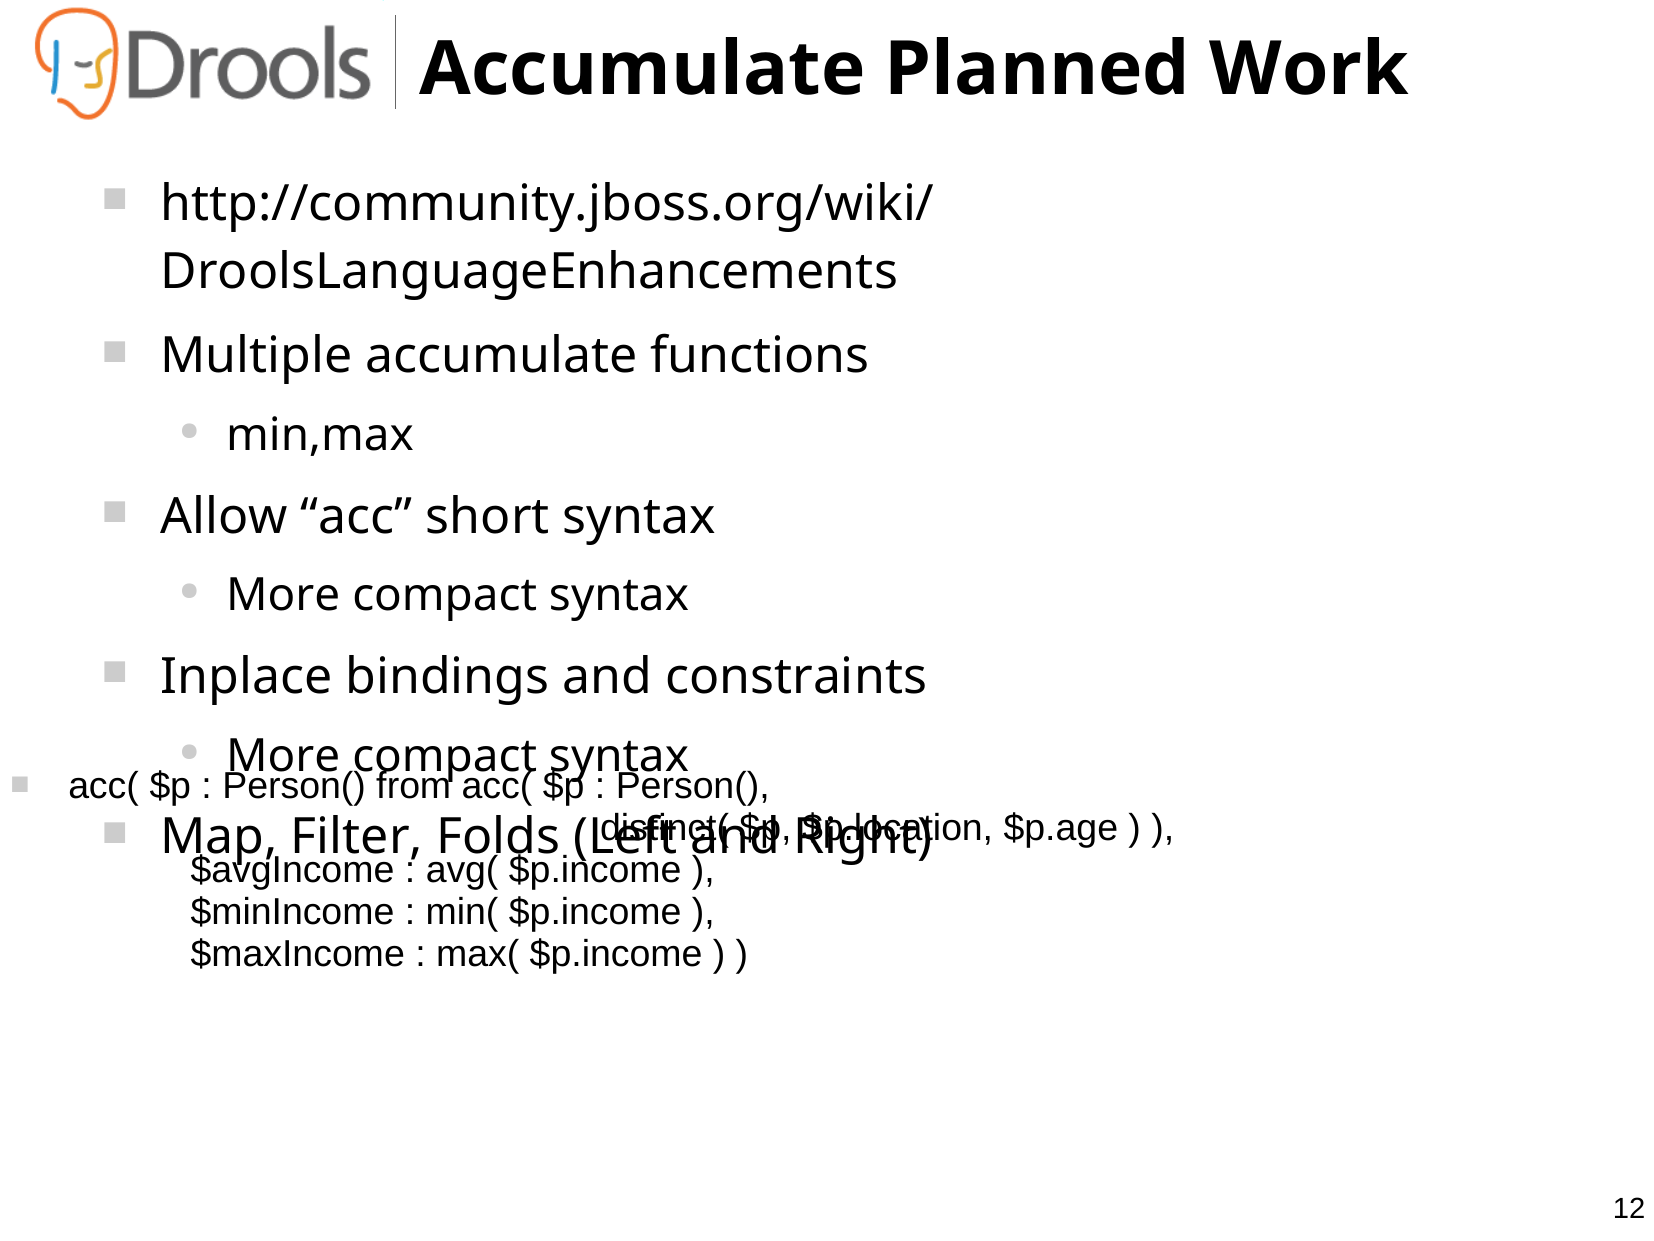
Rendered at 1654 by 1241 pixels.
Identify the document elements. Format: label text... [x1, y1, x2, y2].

list http://community.jboss.org/wiki/DroolsLanguageEnhancements Multiple accumulate functions min,max Allow “acc” short syntax More compact syntax Inplace bindings and constraints More compact syntax Map, Filter, Folds (Left and Right) [104, 166, 1589, 718]
picture [29, 0, 384, 126]
text_box acc( $p : Person() from acc( $p : Person(), distinct( $p, $p.location, $p.age ) ), $avgIncome : avg( $p.income ), $minIncome : min( $p.income ), $maxIncome : max( $p.income ) ) [0, 757, 1640, 1183]
title Accumulate Planned Work [419, 12, 1630, 118]
